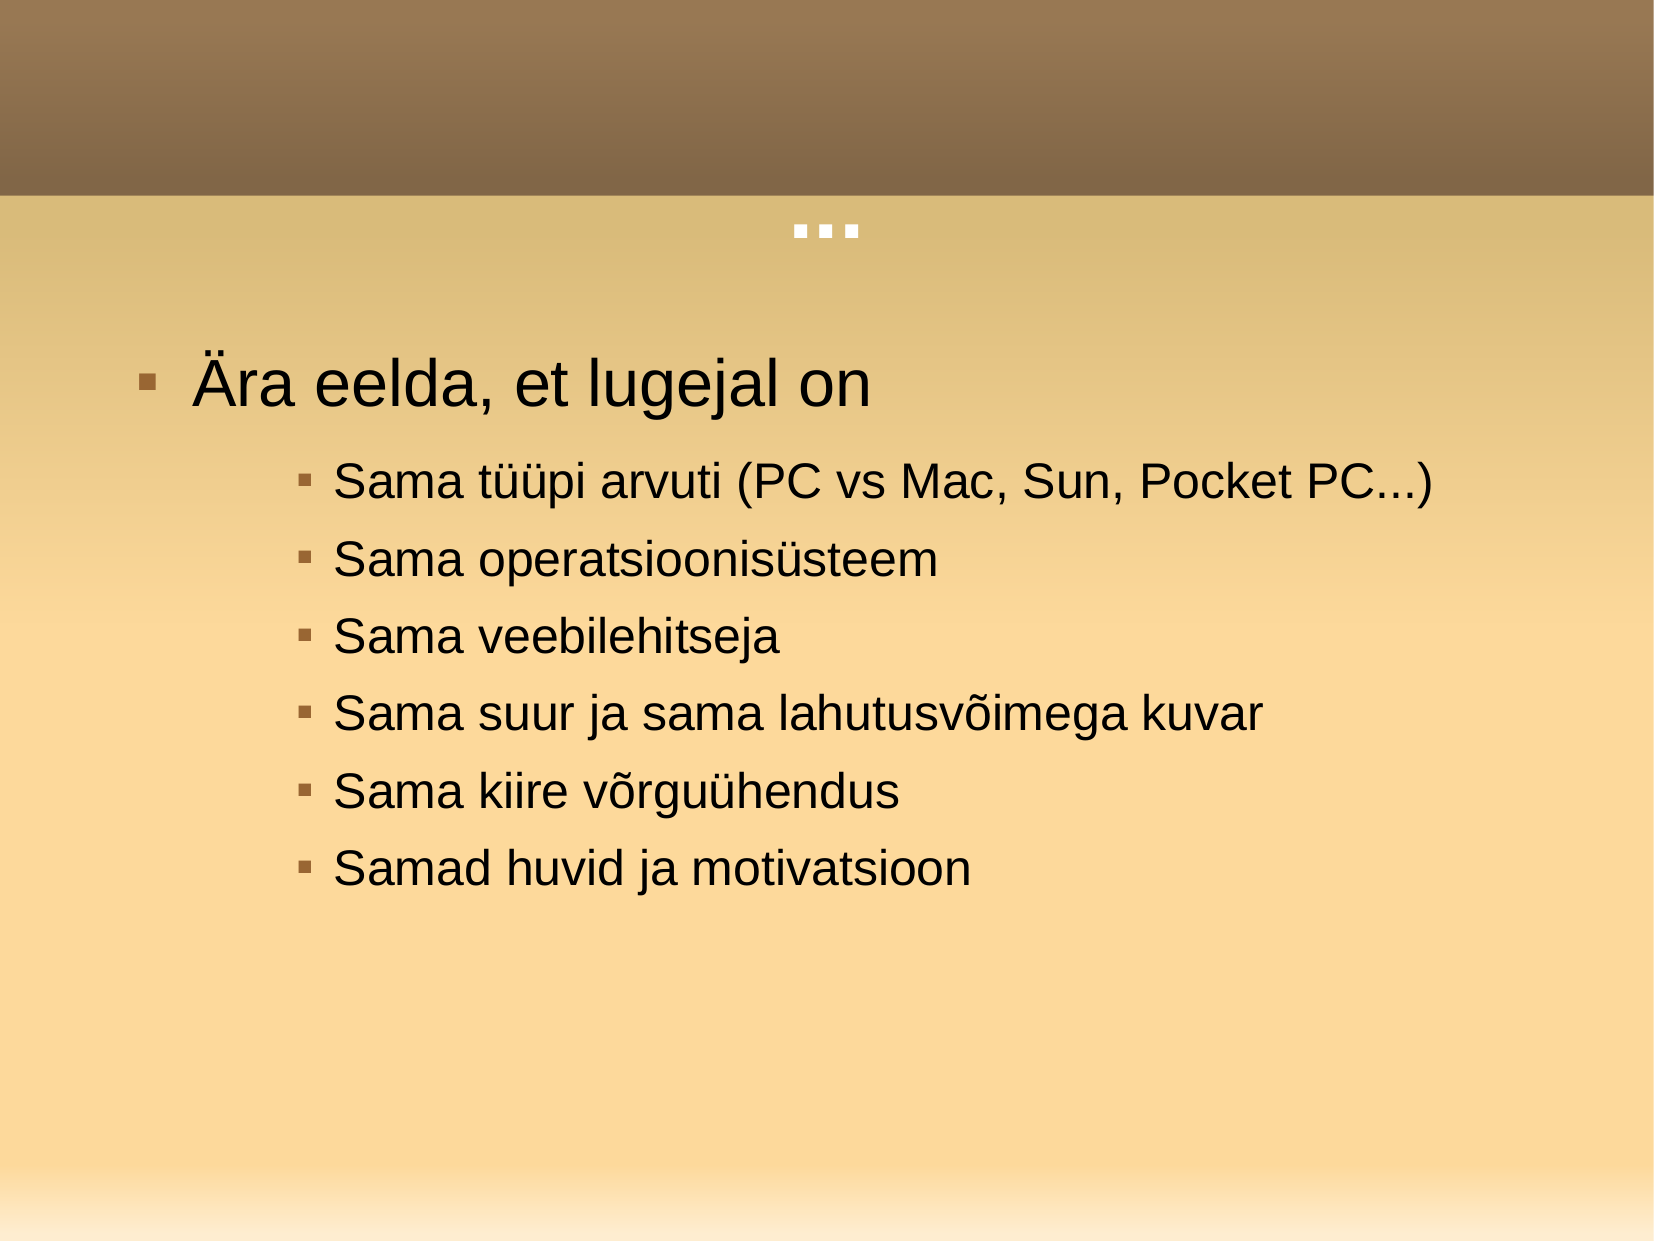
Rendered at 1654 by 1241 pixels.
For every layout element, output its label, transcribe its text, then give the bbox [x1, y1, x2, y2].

title ... [121, 98, 1533, 314]
picture [0, 0, 1654, 1241]
list Ära eelda, et lugejal on Sama tüüpi arvuti (PC vs Mac, Sun, Pocket PC...) Sama operatsioonisüsteem Sama veebilehitseja Sama suur ja sama lahutusvõimega kuvar Sama kiire võrguühendus Samad huvid ja motivatsioon [121, 344, 1533, 1126]
